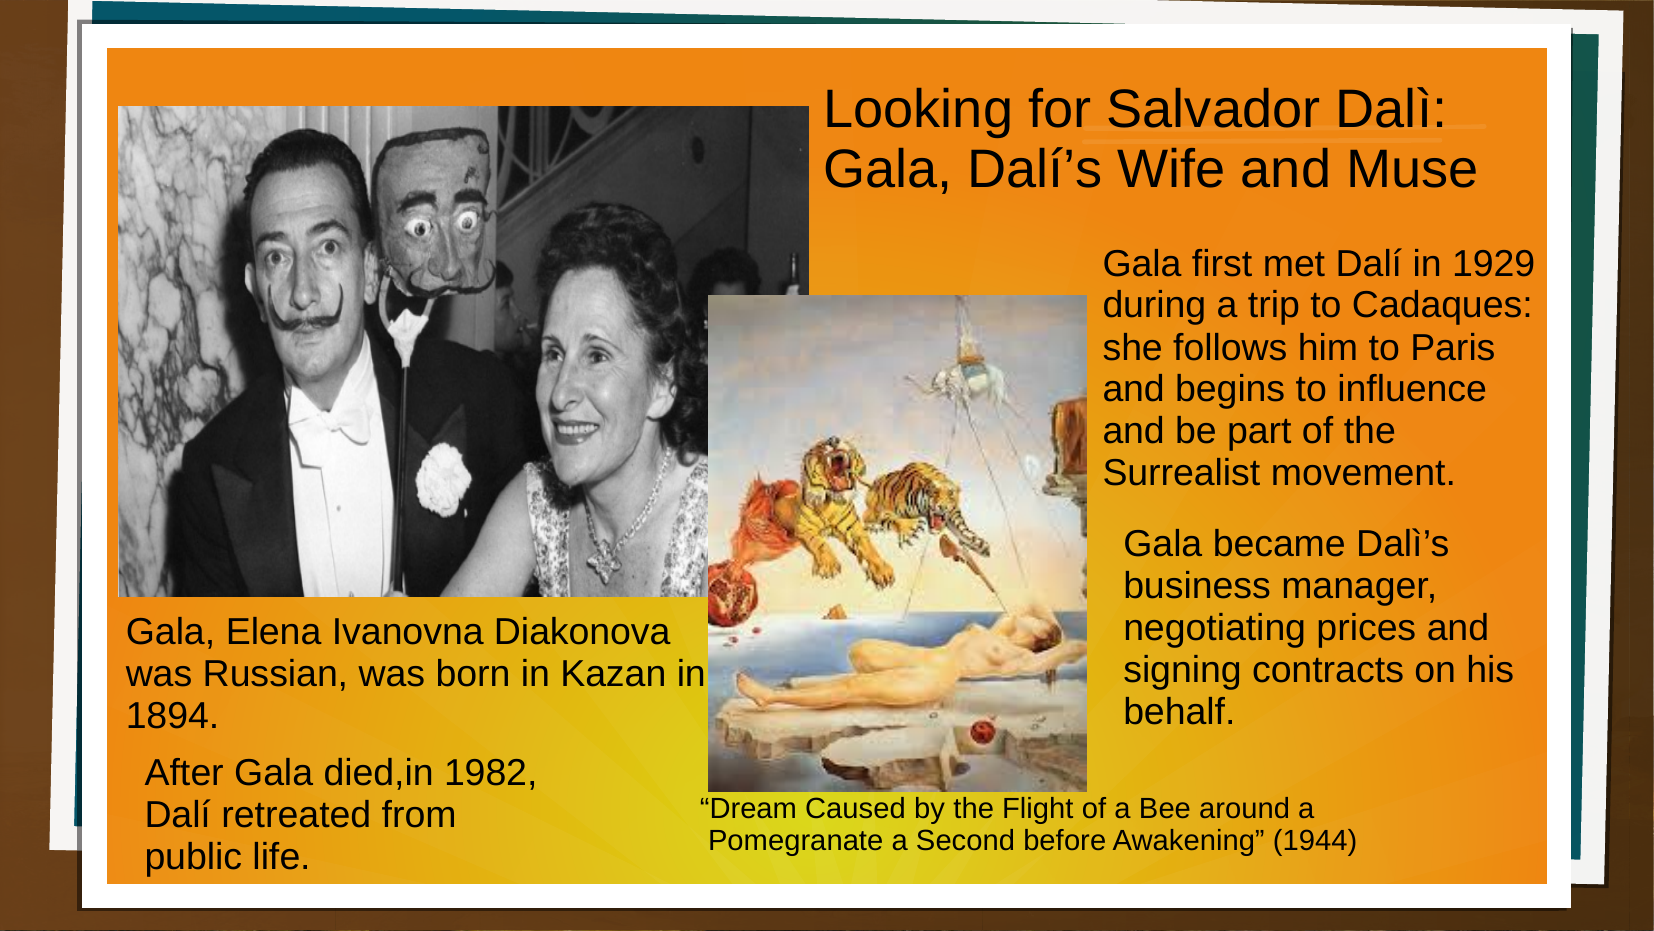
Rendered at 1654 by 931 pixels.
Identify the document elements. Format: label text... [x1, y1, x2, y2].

text_box Gala first met Dalí in 1929 during a trip to Cadaques: she follows him to Paris and begins to influence and be part of the Surrealist movement. [1087, 234, 1556, 544]
text_box Gala, Elena Ivanovna Diakonova was Russian, was born in Kazan in 1894. [111, 603, 756, 745]
text_box Looking for Salvador Dalì: Gala, Dalí’s Wife and Muse [808, 70, 1654, 235]
picture [118, 106, 1087, 784]
text_box “Dream Caused by the Flight of a Bee around a Pomegranate a Second before Awakening” (1944) [685, 784, 1654, 931]
text_box Gala became Dalì’s business manager, negotiating prices and signing contracts on his behalf. [1108, 515, 1558, 776]
text_box After Gala died,in 1982, Dalí retreated from public life. [129, 744, 556, 931]
